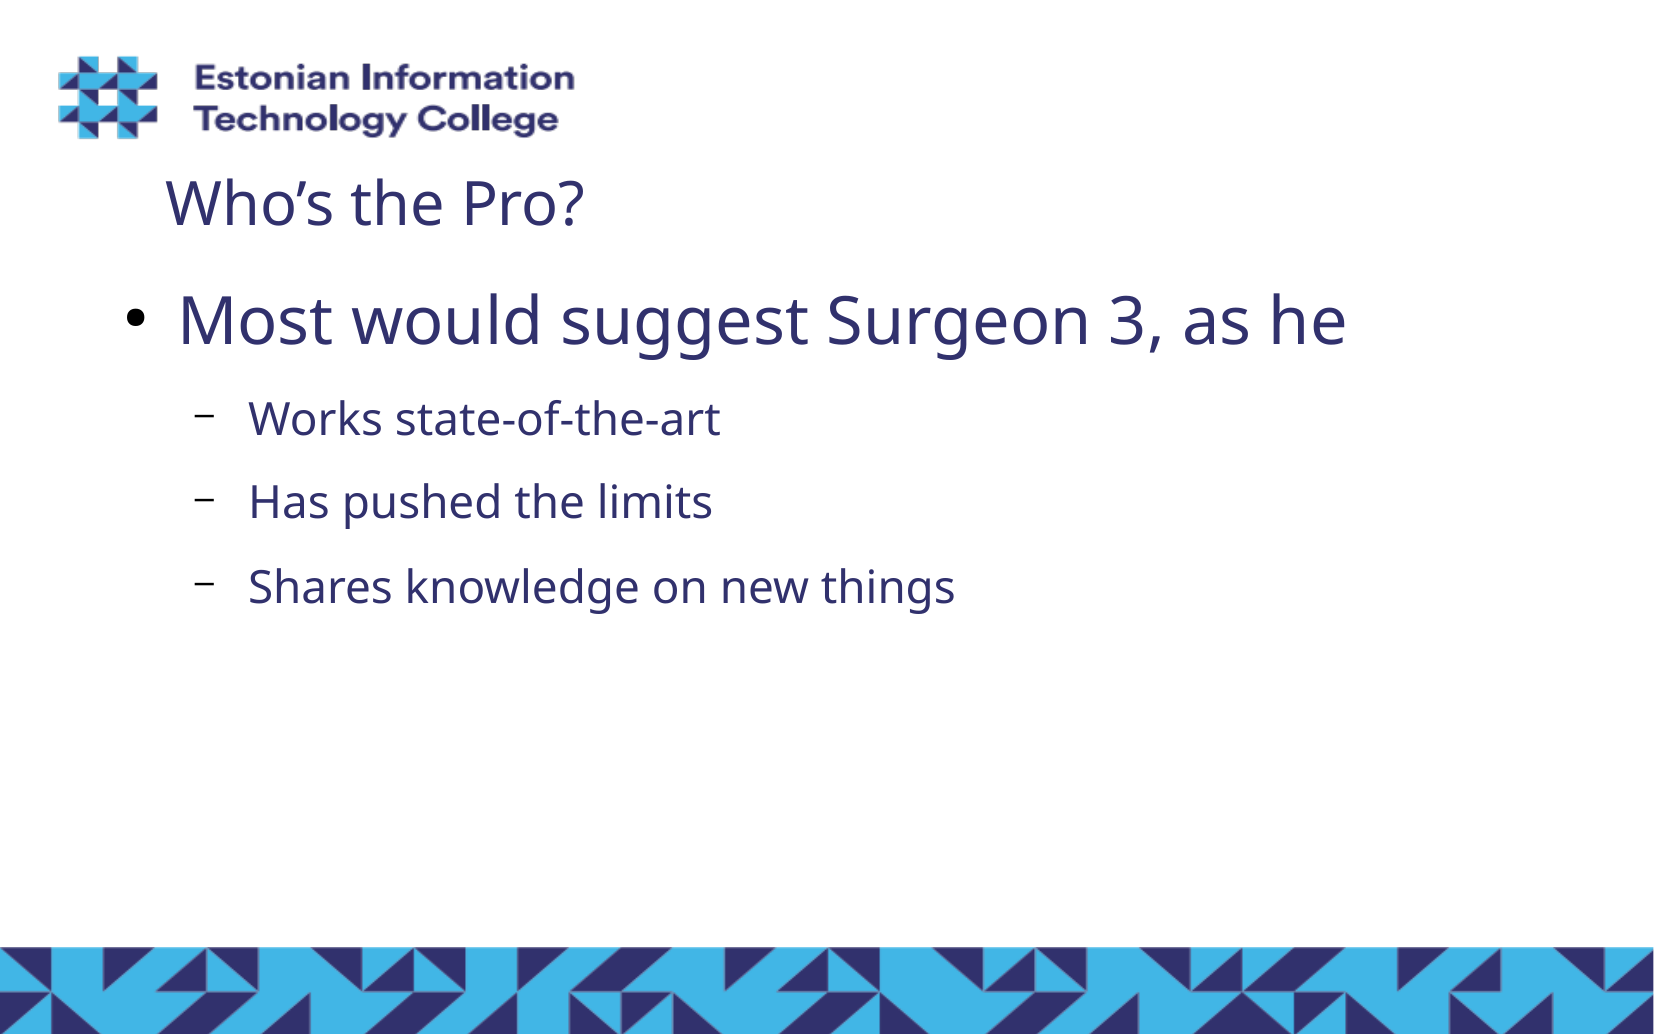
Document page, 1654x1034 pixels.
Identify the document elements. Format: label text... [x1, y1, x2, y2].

list Most would suggest Surgeon 3, as he Works state-of-the-art Has pushed the limits Shares knowledge on new things [106, 273, 1524, 898]
title Who’s the Pro? [165, 147, 1217, 256]
